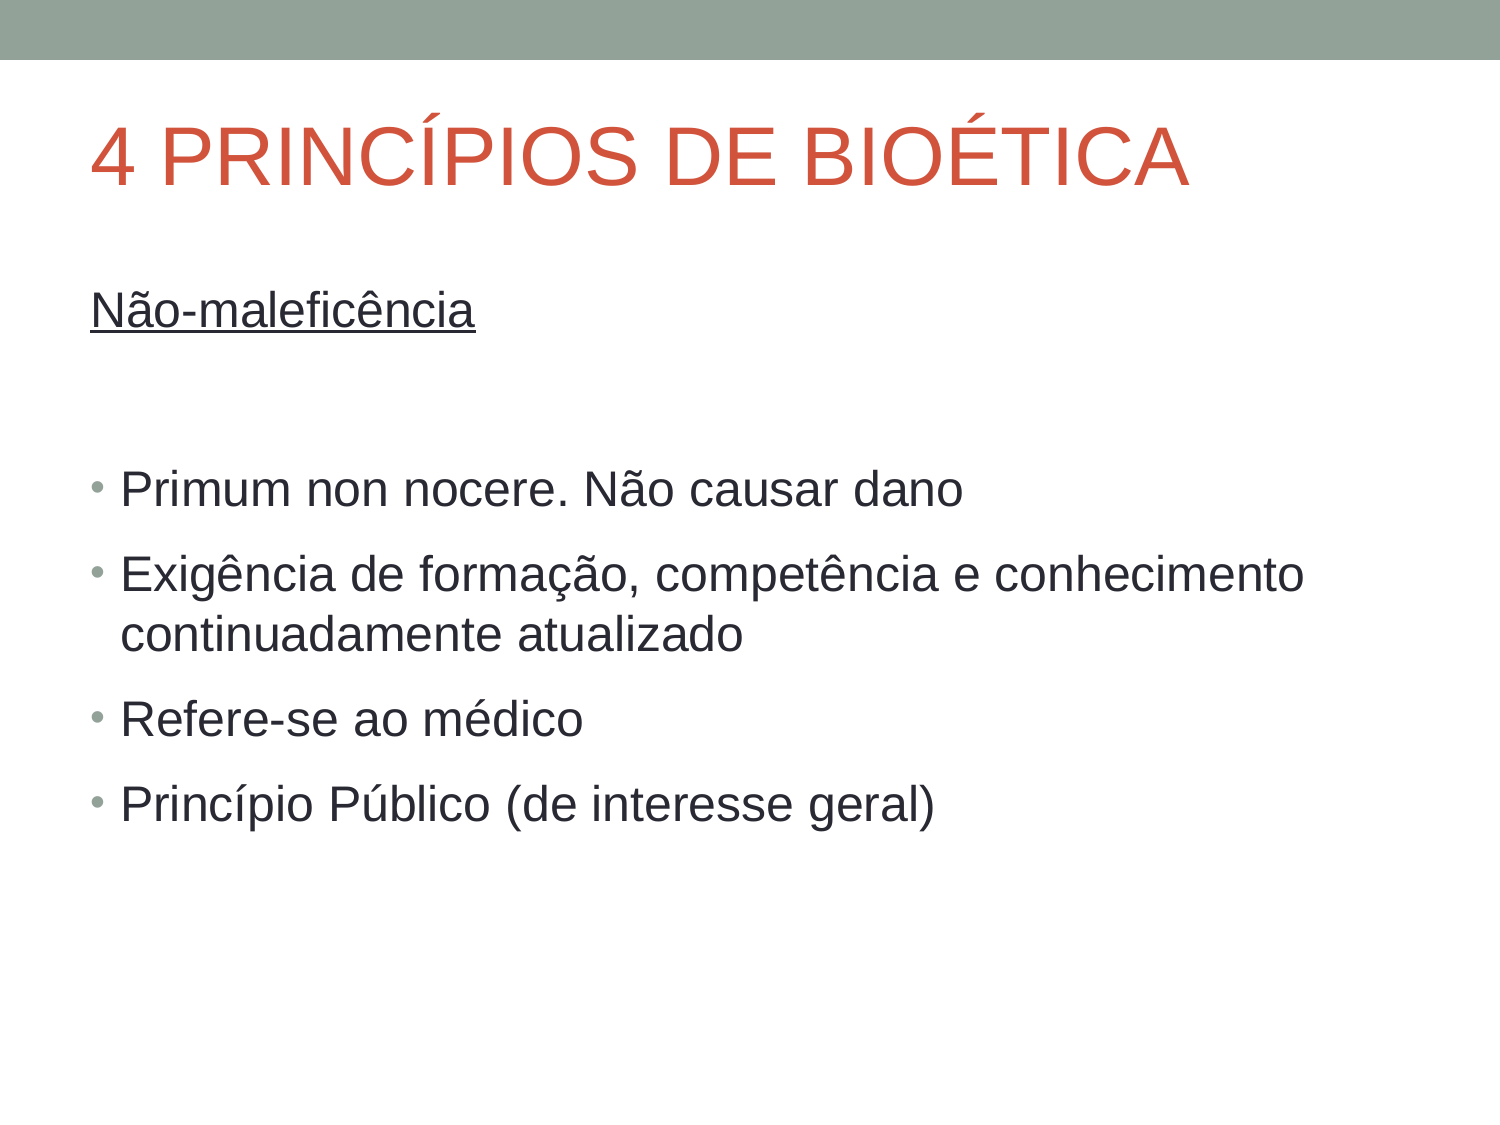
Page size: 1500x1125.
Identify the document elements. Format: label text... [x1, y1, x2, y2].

title 4 PRINCÍPIOS DE BIOÉTICA [75, 87, 1425, 262]
list Não-maleficência Primum non nocere. Não causar dano Exigência de formação, competência e conhecimento continuadamente atualizado Refere-se ao médico Princípio Público (de interesse geral) [75, 262, 1425, 1063]
